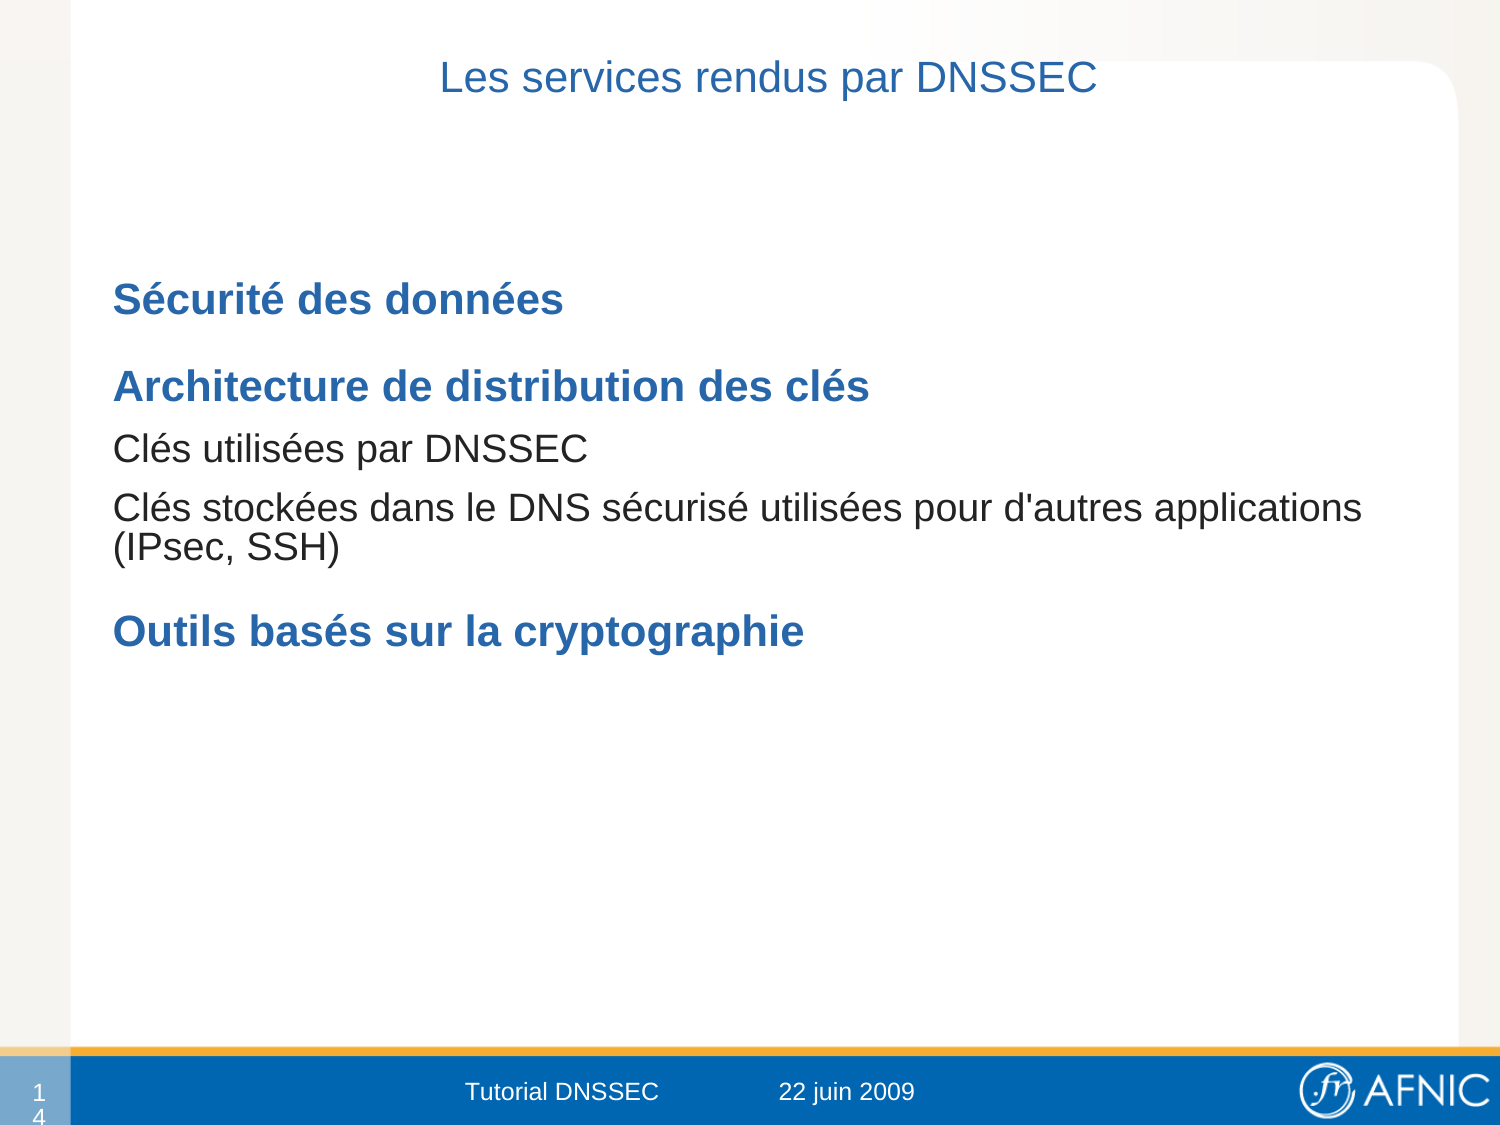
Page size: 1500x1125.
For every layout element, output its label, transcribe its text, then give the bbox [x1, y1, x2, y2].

picture [0, 0, 1500, 1125]
title Les services rendus par DNSSEC [112, 12, 1426, 138]
list Sécurité des données Architecture de distribution des clés Clés utilisées par DNSSEC Clés stockées dans le DNS sécurisé utilisées pour d'autres applications (IPsec, SSH) Outils basés sur la cryptographie [112, 266, 1426, 994]
picture [35, 1112, 41, 1120]
